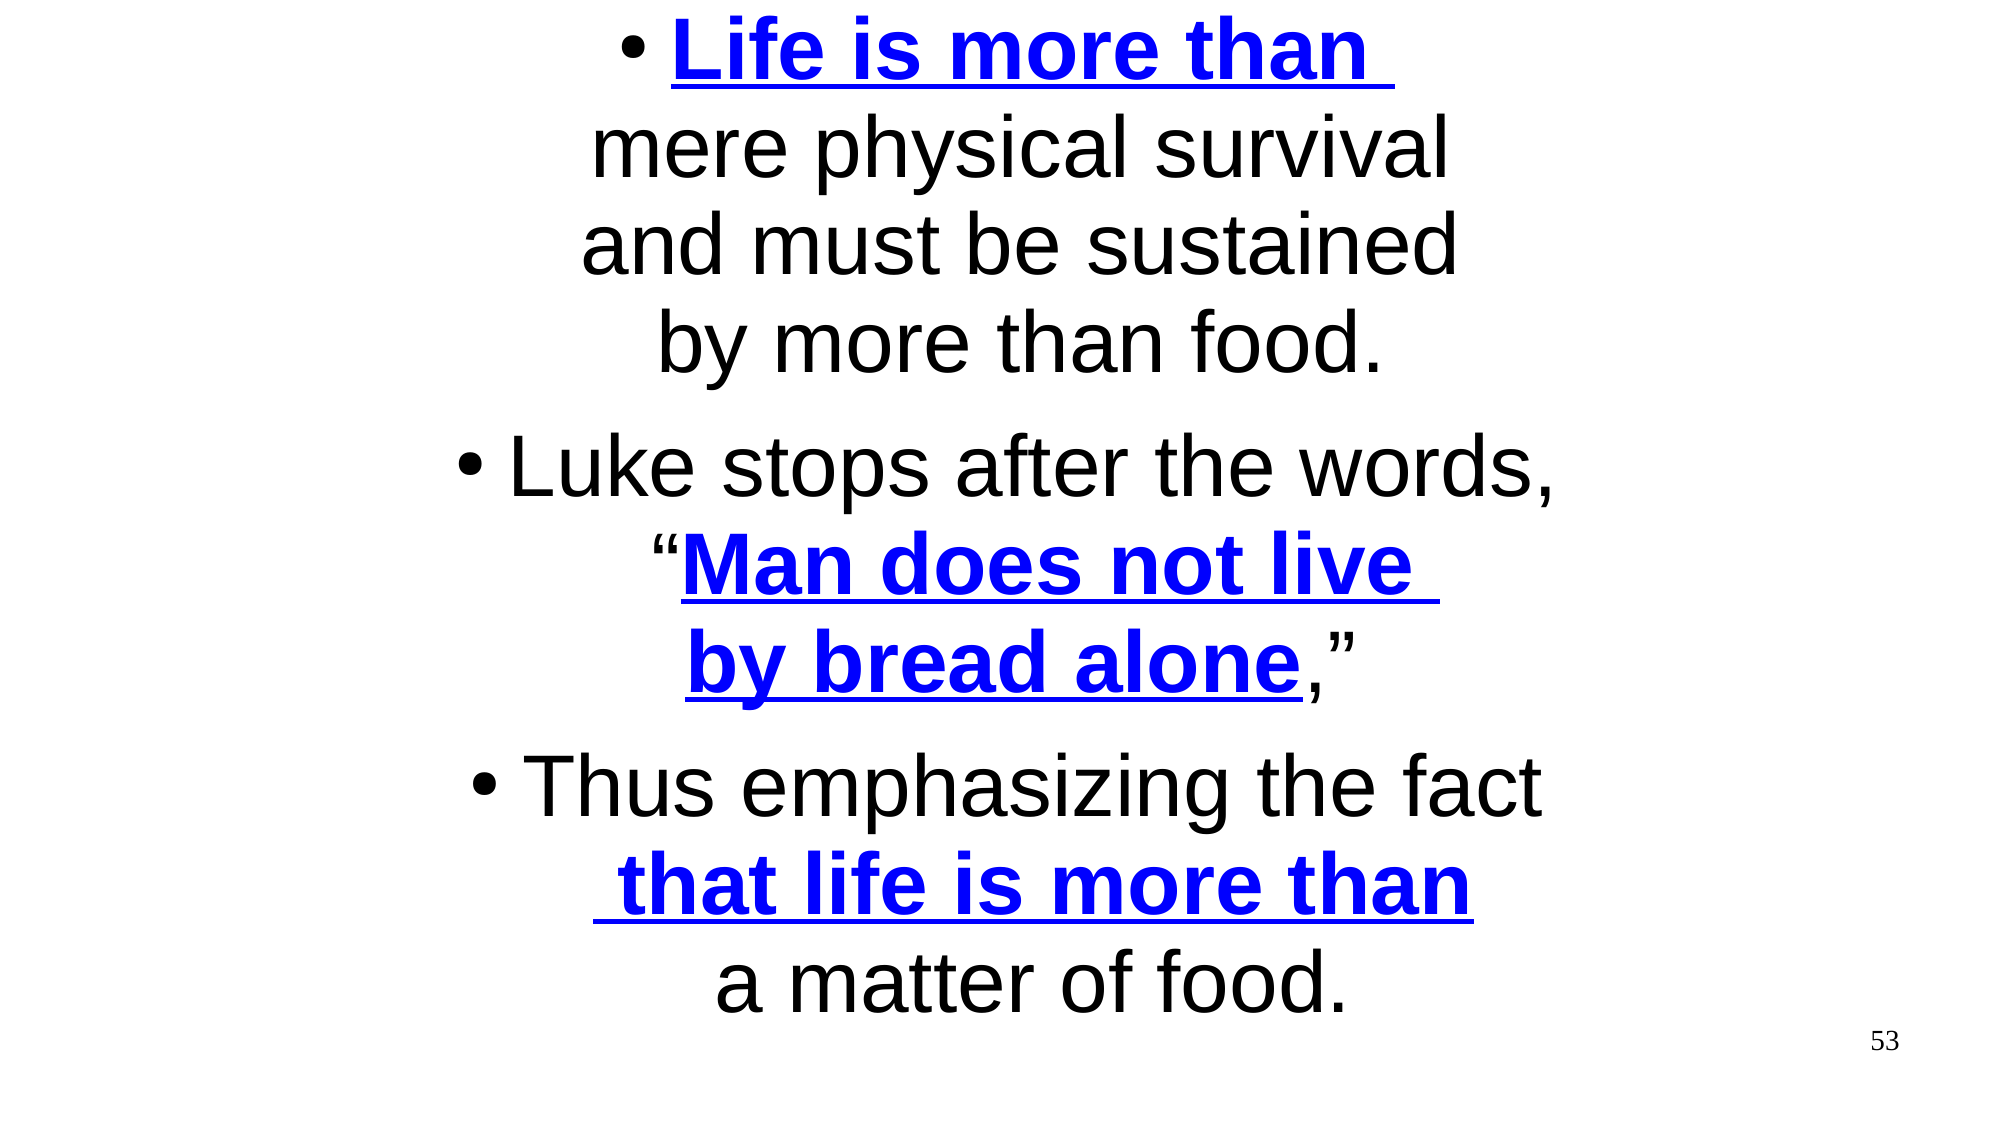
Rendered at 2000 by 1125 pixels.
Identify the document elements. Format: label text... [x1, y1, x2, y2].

list Life is more than mere physical survival and must be sustained by more than food. Luke stops after the words, “Man does not live by bread alone,” Thus emphasizing the fact that life is more than a matter of food. [0, 0, 1996, 1123]
